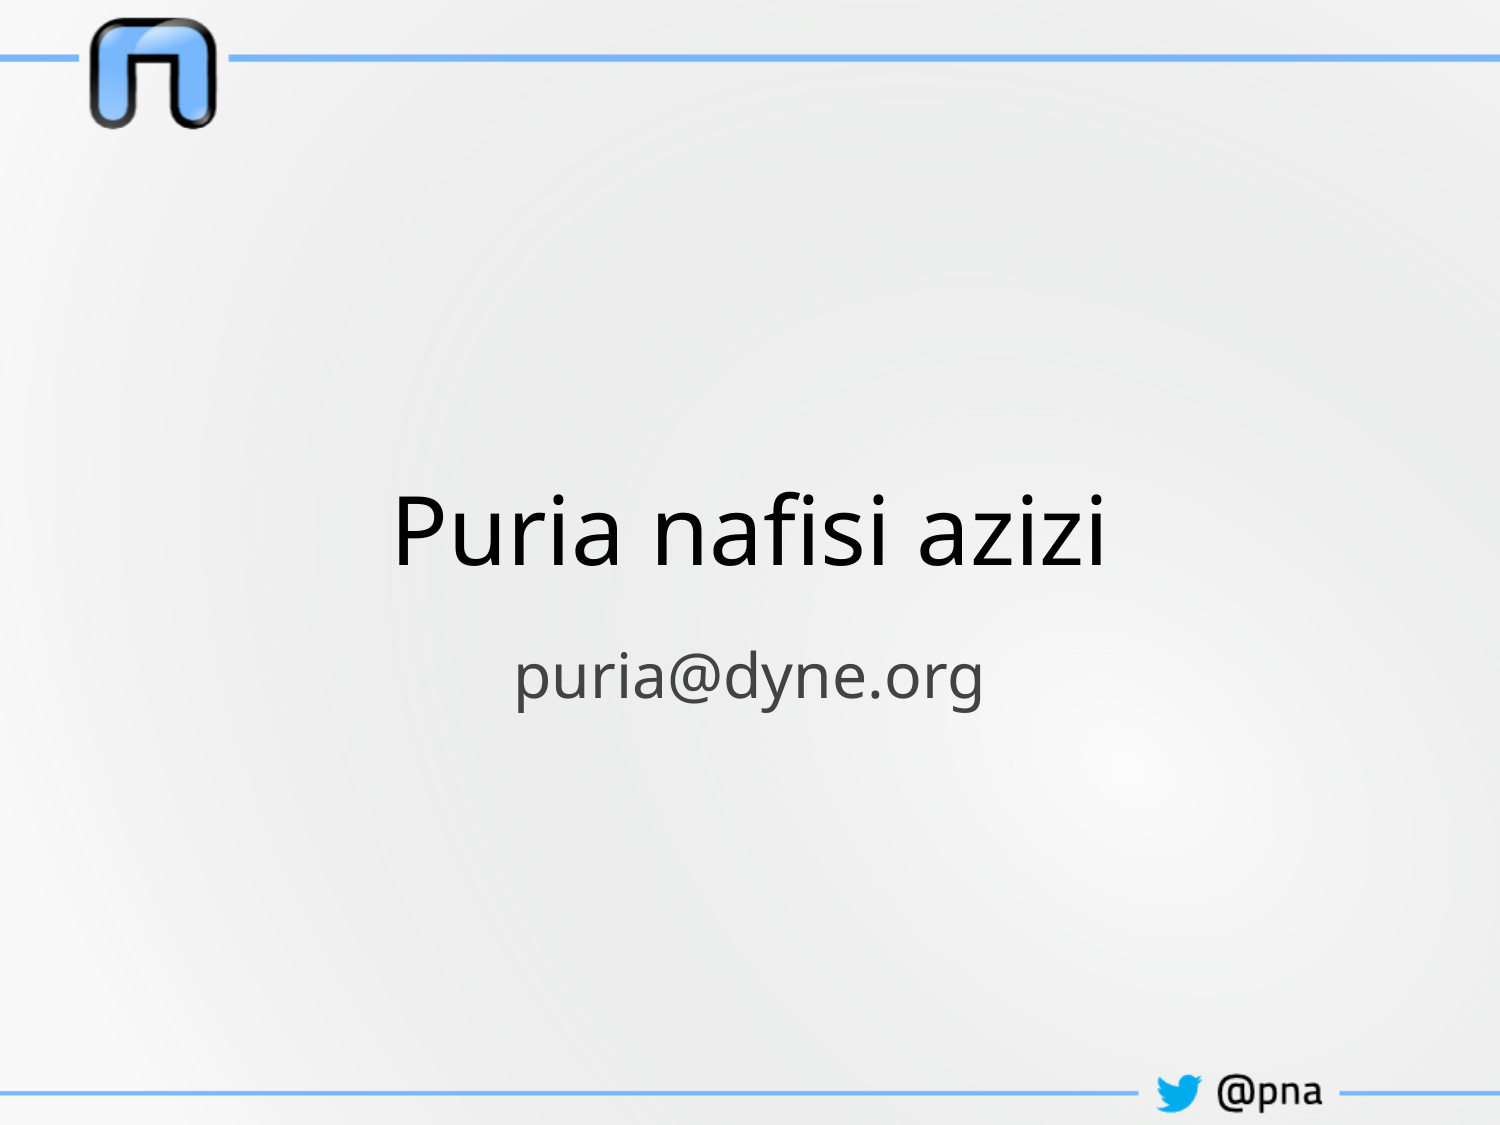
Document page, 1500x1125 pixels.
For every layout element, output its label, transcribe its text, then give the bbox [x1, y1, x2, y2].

picture [0, 0, 1500, 1125]
subtitle puria@dyne.org [112, 621, 1388, 793]
title Puria nafisi azizi [112, 346, 1388, 600]
